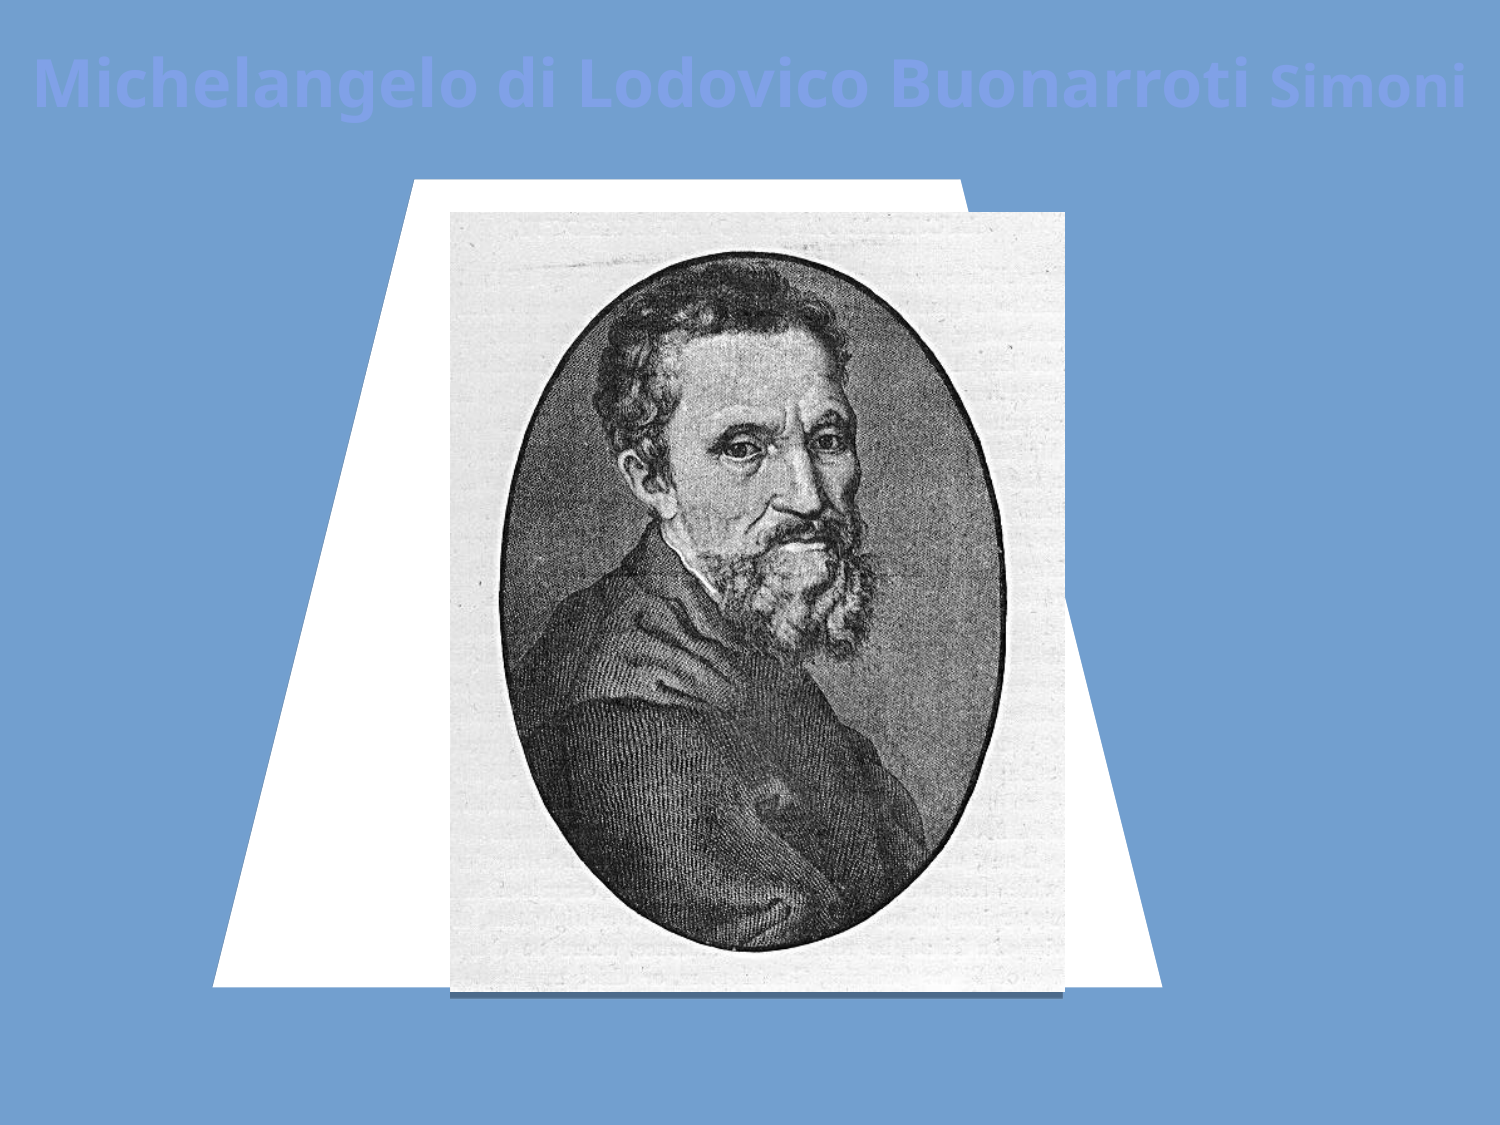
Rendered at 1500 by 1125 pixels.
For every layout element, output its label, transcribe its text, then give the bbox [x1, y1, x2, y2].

picture [450, 212, 1065, 993]
text_box [212, 179, 969, 988]
text_box [1065, 597, 1163, 988]
title Michelangelo di Lodovico Buonarroti Simoni [0, 24, 1500, 138]
